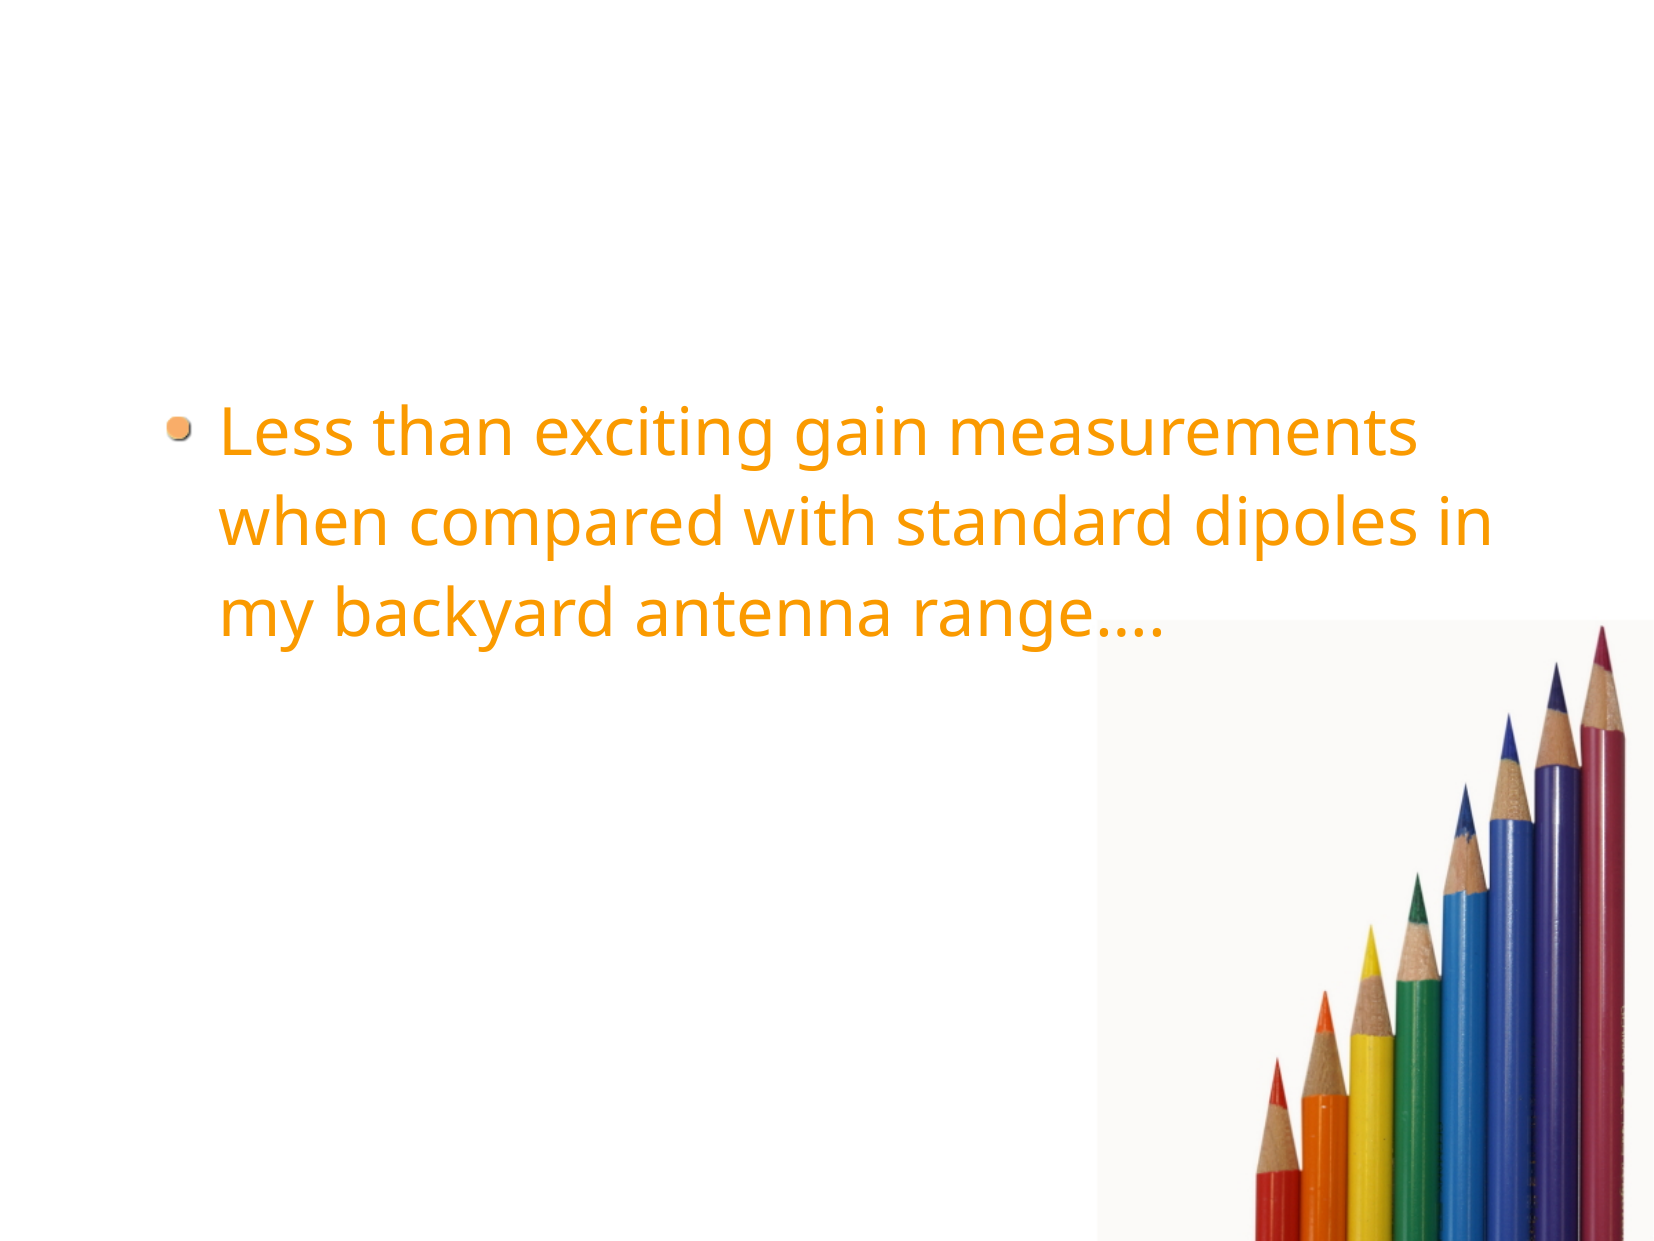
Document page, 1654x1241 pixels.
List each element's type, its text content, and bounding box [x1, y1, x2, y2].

list Less than exciting gain measurements when compared with standard dipoles in my backyard antenna range…. [147, 383, 1506, 1104]
picture [0, 0, 1654, 1241]
